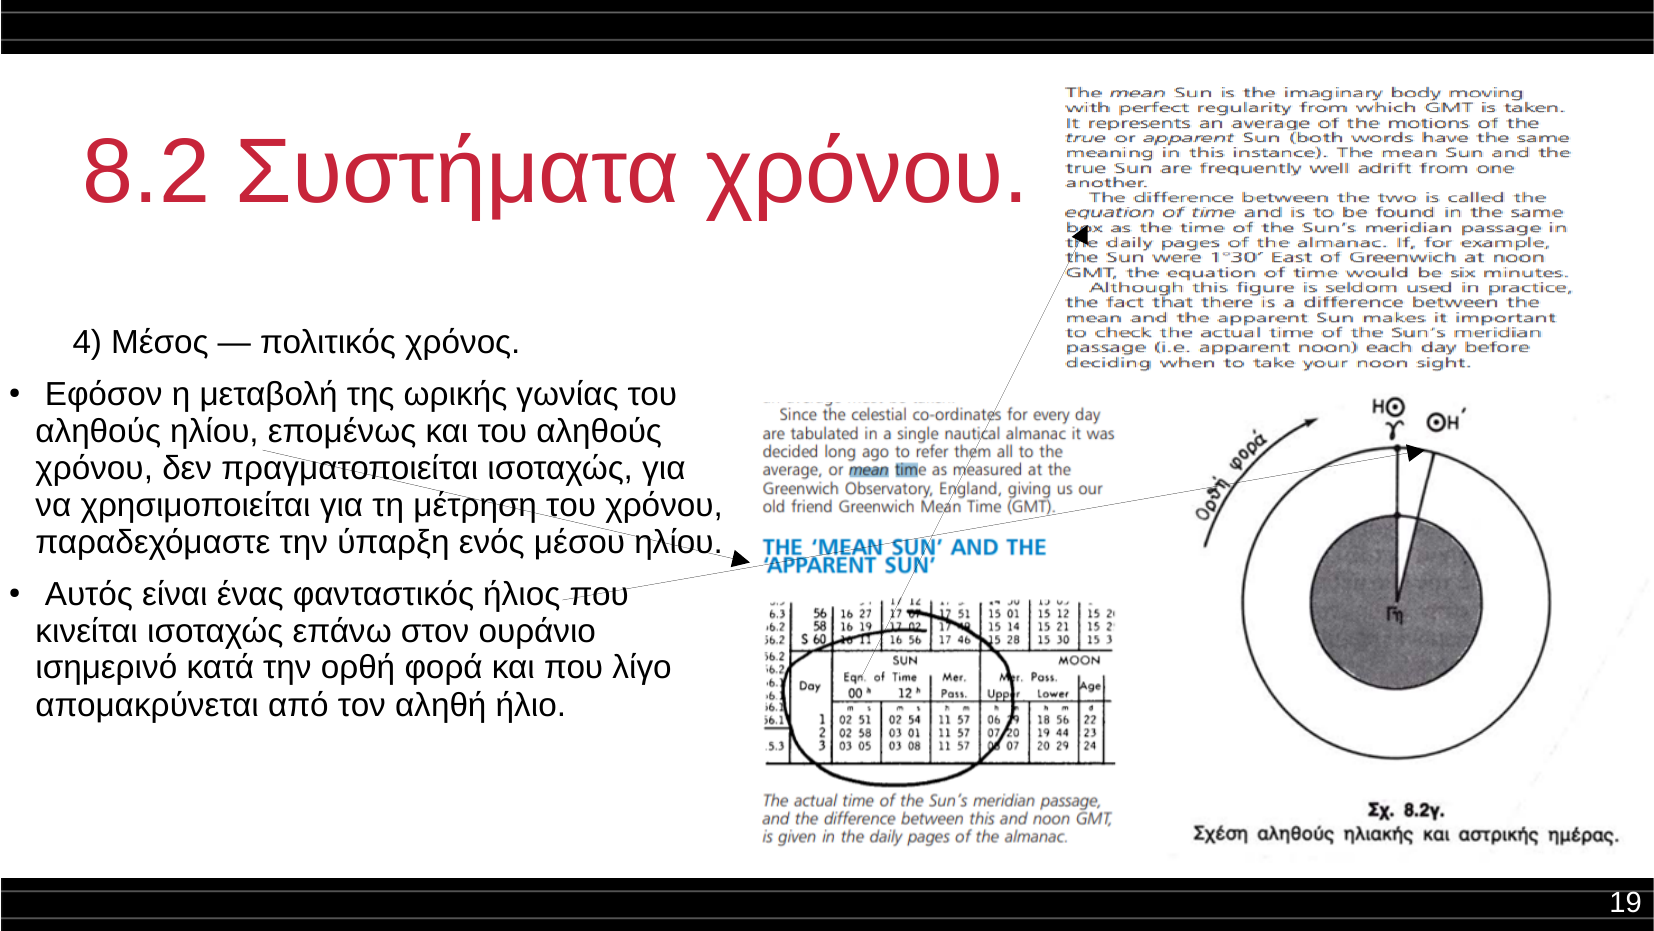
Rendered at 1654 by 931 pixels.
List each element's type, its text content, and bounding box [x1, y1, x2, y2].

picture [1, 0, 1654, 54]
title 8.2 Συστήματα χρόνου. [82, 92, 1050, 249]
list 4) Μέσος — πολιτικός χρόνος. Εφόσον η μεταβολή της ωρικής γωνίας του αληθούς ηλίου, επομένως και του αληθούς χρόνου, δεν πραγματοποιείται ισοταχώς, για να χρησιμοποιείται για τη μέτρηση τoυ χρόνου, παραδεχόμαστε την ύπαρξη ενός μέσου ηλίου. Αυτός είναι ένας φανταστικός ήλιος που κινείται ισοταχώς επάνω στον ουράνιο ισημερινό κατά την ορθή φορά και που λίγο απομακρύνεται από τον αληθή ήλιο. [0, 271, 727, 758]
picture [750, 377, 1654, 863]
picture [1, 878, 1654, 931]
picture [1050, 74, 1592, 376]
picture [750, 402, 998, 567]
